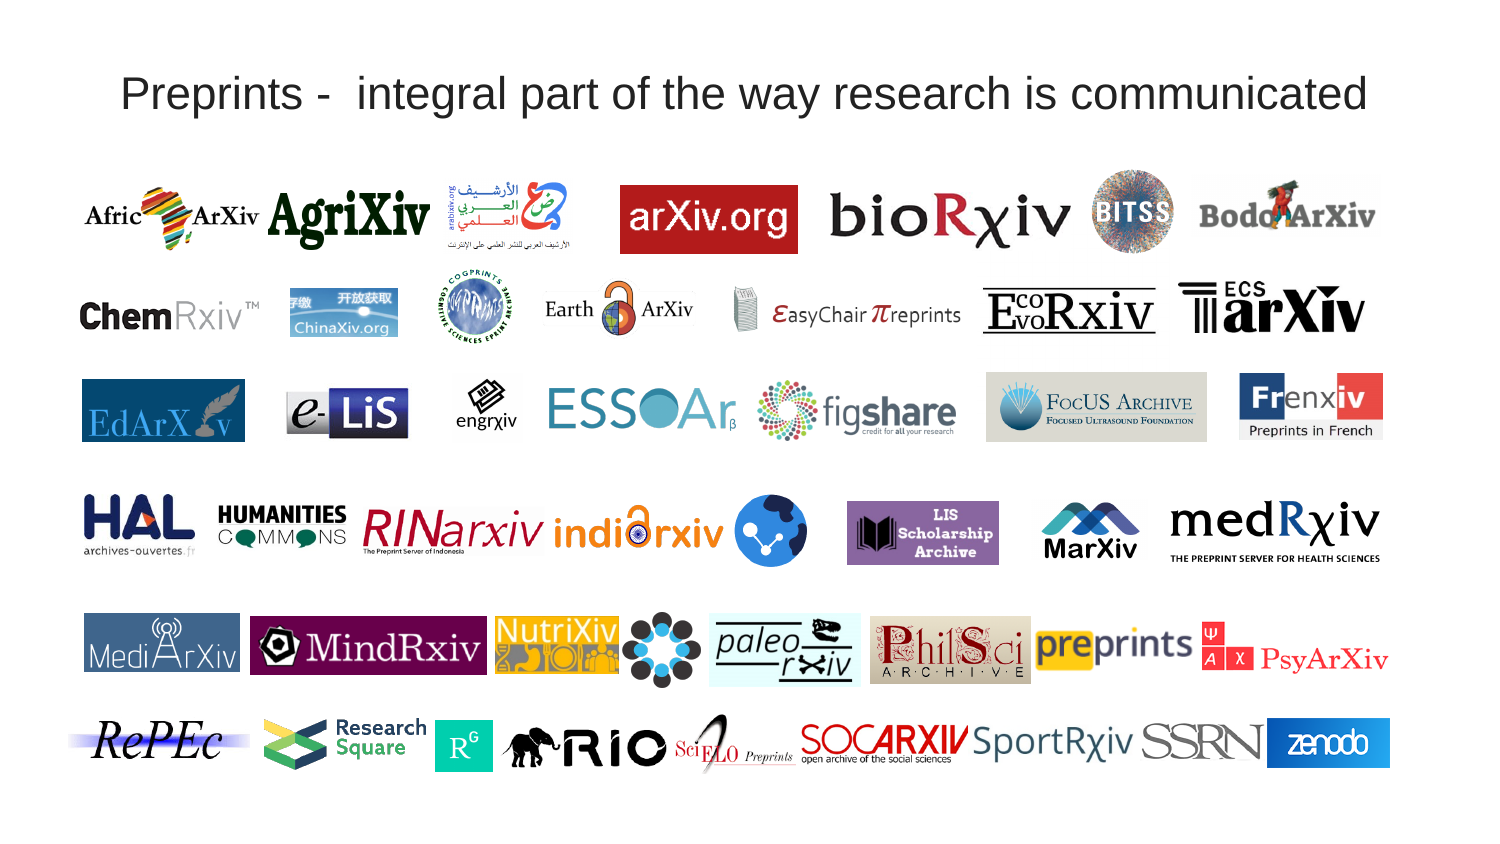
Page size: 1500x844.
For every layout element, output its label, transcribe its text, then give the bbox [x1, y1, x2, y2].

picture [1267, 718, 1390, 768]
picture [847, 501, 999, 565]
picture [830, 169, 1207, 443]
picture [1191, 174, 1381, 237]
picture [1031, 499, 1148, 560]
picture [726, 486, 815, 575]
picture [443, 178, 573, 254]
picture [495, 616, 619, 674]
picture [84, 494, 195, 557]
picture [542, 277, 696, 339]
picture [67, 273, 269, 354]
picture [1239, 373, 1383, 440]
picture [622, 612, 701, 688]
picture [1170, 500, 1380, 563]
picture [217, 493, 347, 561]
picture [757, 380, 956, 441]
text_box Preprints - integral part of the way research is communicated [78, 48, 1411, 133]
picture [435, 720, 493, 772]
picture [84, 613, 240, 672]
picture [1178, 281, 1365, 333]
picture [801, 717, 1265, 769]
picture [723, 278, 966, 336]
picture [250, 616, 487, 675]
picture [68, 708, 250, 768]
picture [435, 267, 514, 346]
picture [290, 288, 398, 337]
picture [870, 607, 1398, 684]
picture [78, 178, 430, 255]
picture [82, 379, 245, 442]
picture [452, 373, 523, 443]
picture [355, 500, 548, 561]
picture [280, 383, 412, 443]
picture [709, 613, 861, 687]
picture [495, 713, 796, 774]
picture [264, 718, 426, 770]
picture [553, 504, 725, 548]
picture [549, 388, 736, 431]
picture [620, 185, 798, 254]
